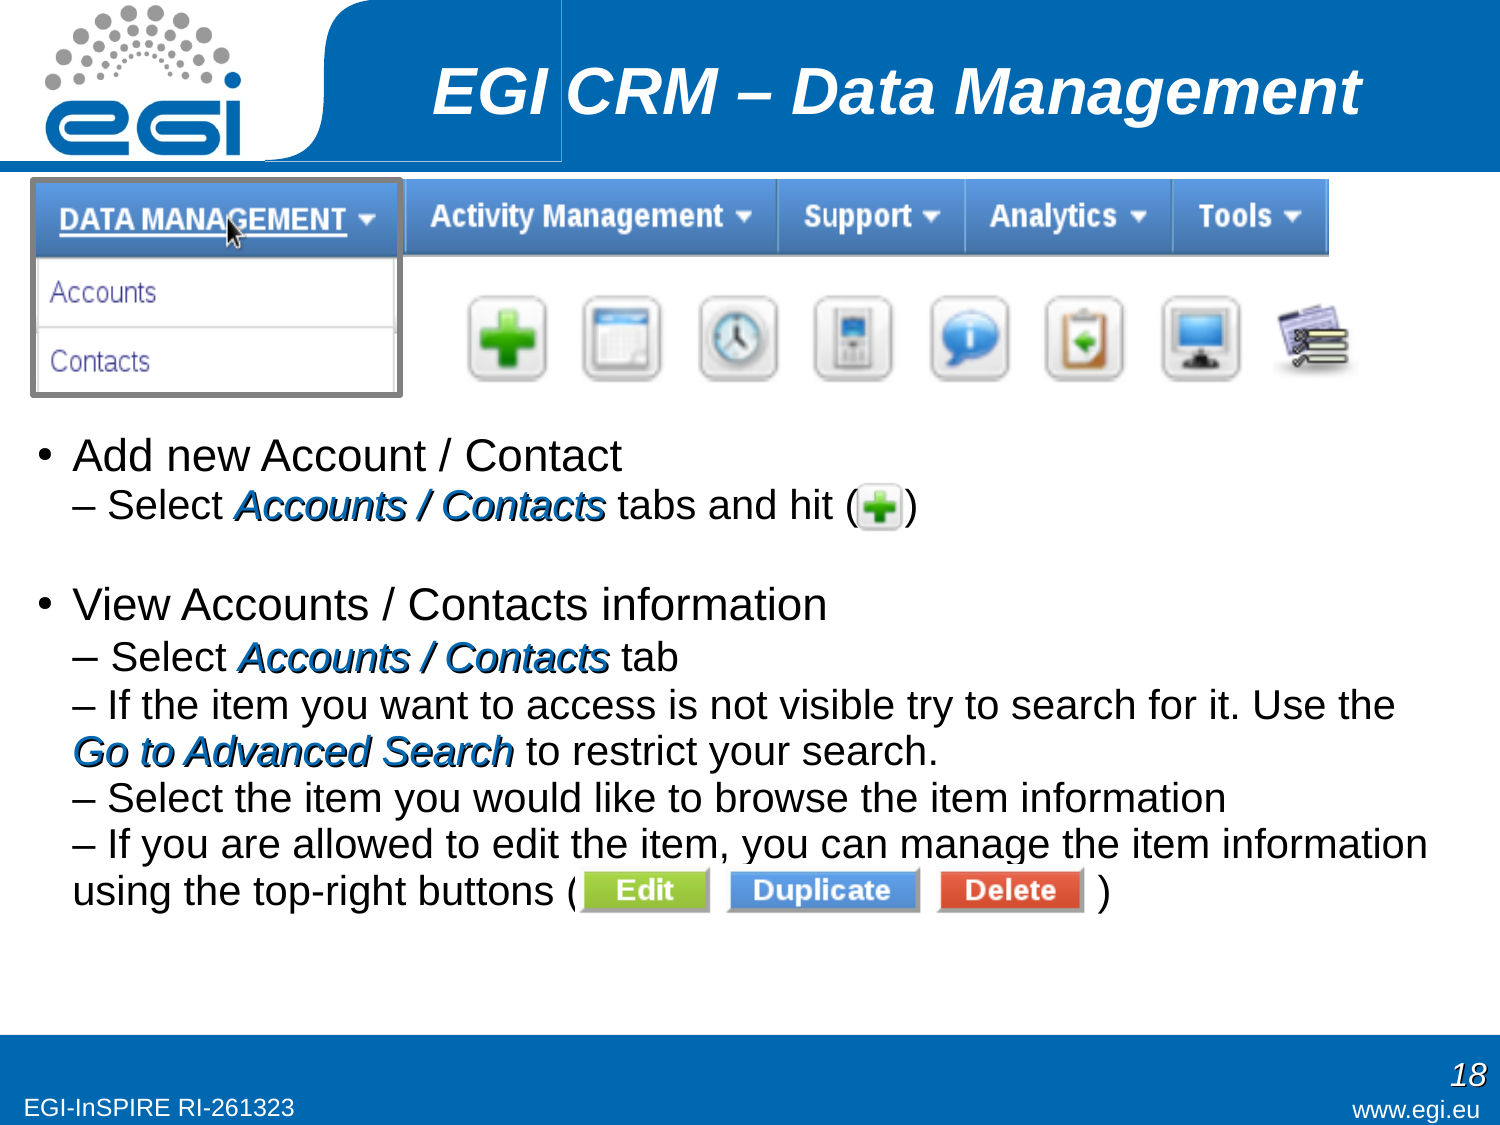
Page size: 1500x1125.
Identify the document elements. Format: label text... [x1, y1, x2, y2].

text_box EGI CRM – Data Management [349, 40, 1446, 135]
picture [36, 183, 398, 392]
picture [575, 864, 1091, 921]
picture [0, 0, 265, 161]
picture [403, 179, 1329, 257]
picture [449, 279, 1372, 393]
text_box Add new Account / Contact – Select Accounts / Contacts tabs and hit ( ) View Accounts / Contacts information – Select Accounts / Contacts tab – If the item you want to access is not visible try to search for it. Use the Go to Advanced Search to restrict your search. – Select the item you would like to browse the item information – If you are allowed to edit the item, you can manage the item information using the top-right buttons ( ) [22, 422, 1475, 1028]
